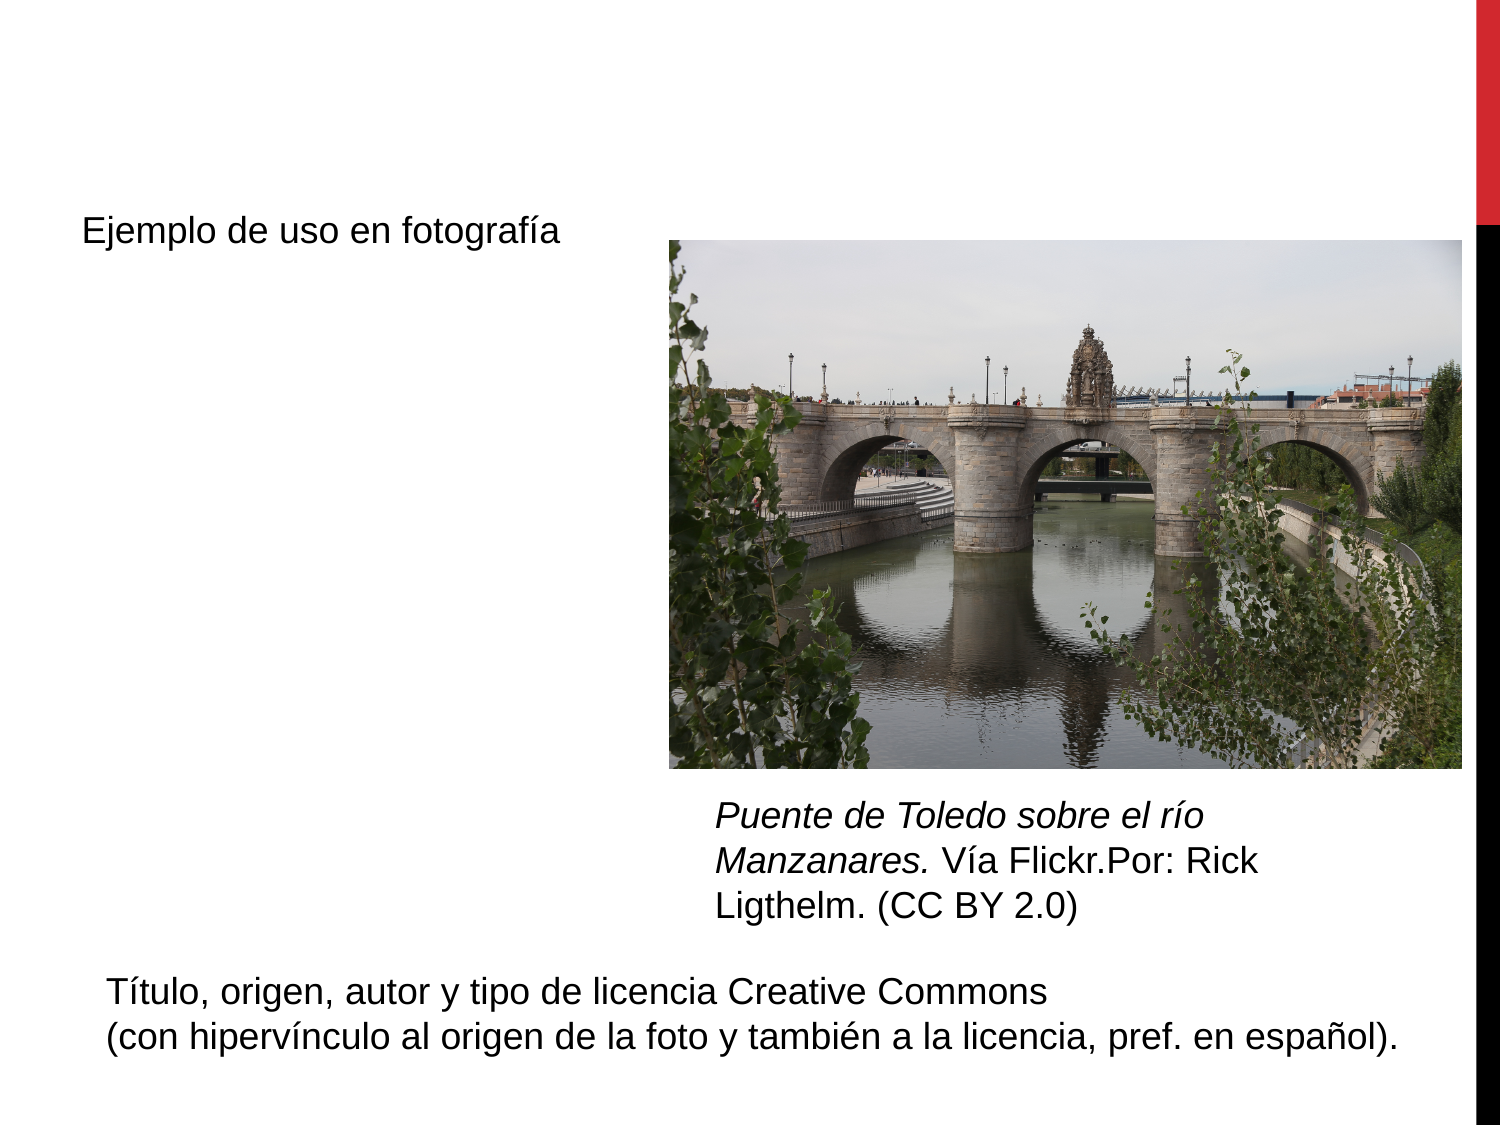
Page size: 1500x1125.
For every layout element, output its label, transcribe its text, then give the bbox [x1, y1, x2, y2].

text_box Puente de Toledo sobre el río Manzanares. Vía Flickr. Por: Rick Ligthelm. (CC BY 2.0) [699, 783, 1341, 959]
picture [669, 240, 1462, 769]
text_box Título, origen, autor y tipo de licencia Creative Commons (con hipervínculo al origen de la foto y también a la licencia, pref. en español). [90, 959, 1441, 1111]
text_box Ejemplo de uso en fotografía [66, 198, 581, 259]
